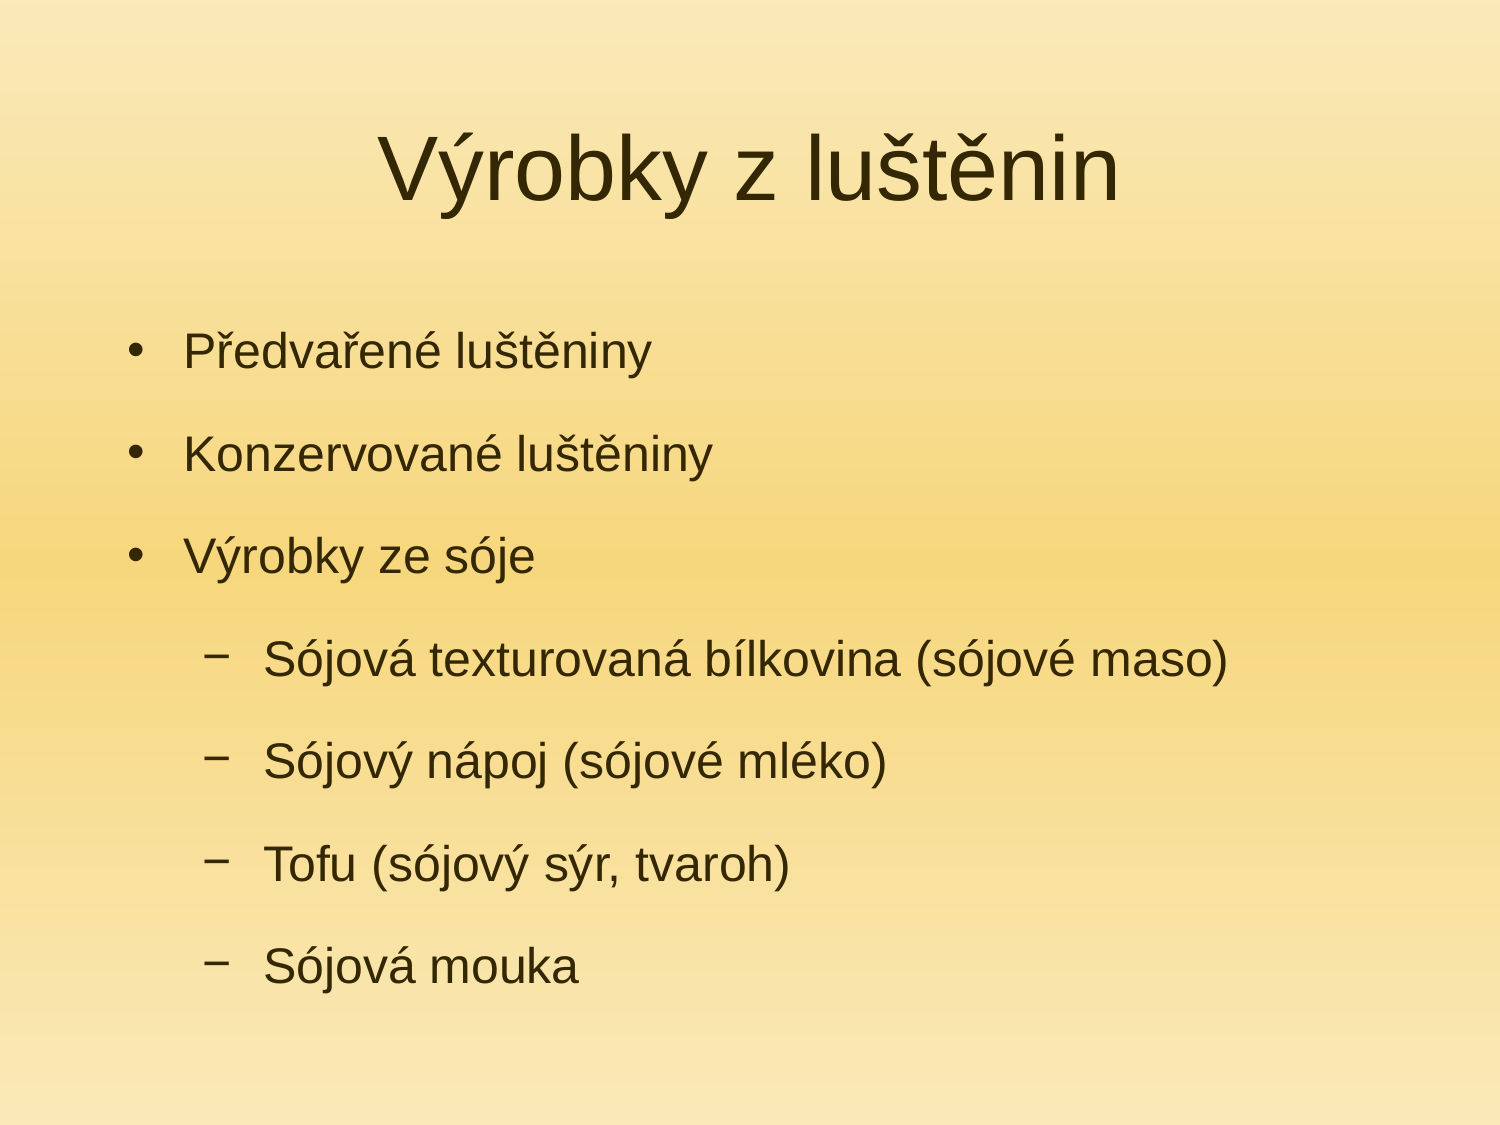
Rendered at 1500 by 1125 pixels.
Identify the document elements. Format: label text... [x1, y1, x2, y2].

list Předvařené luštěniny Konzervované luštěniny Výrobky ze sóje Sójová texturovaná bílkovina (sójové maso) Sójový nápoj (sójové mléko) Tofu (sójový sýr, tvaroh) Sójová mouka [112, 281, 1348, 1002]
title Výrobky z luštěnin [112, 93, 1388, 235]
